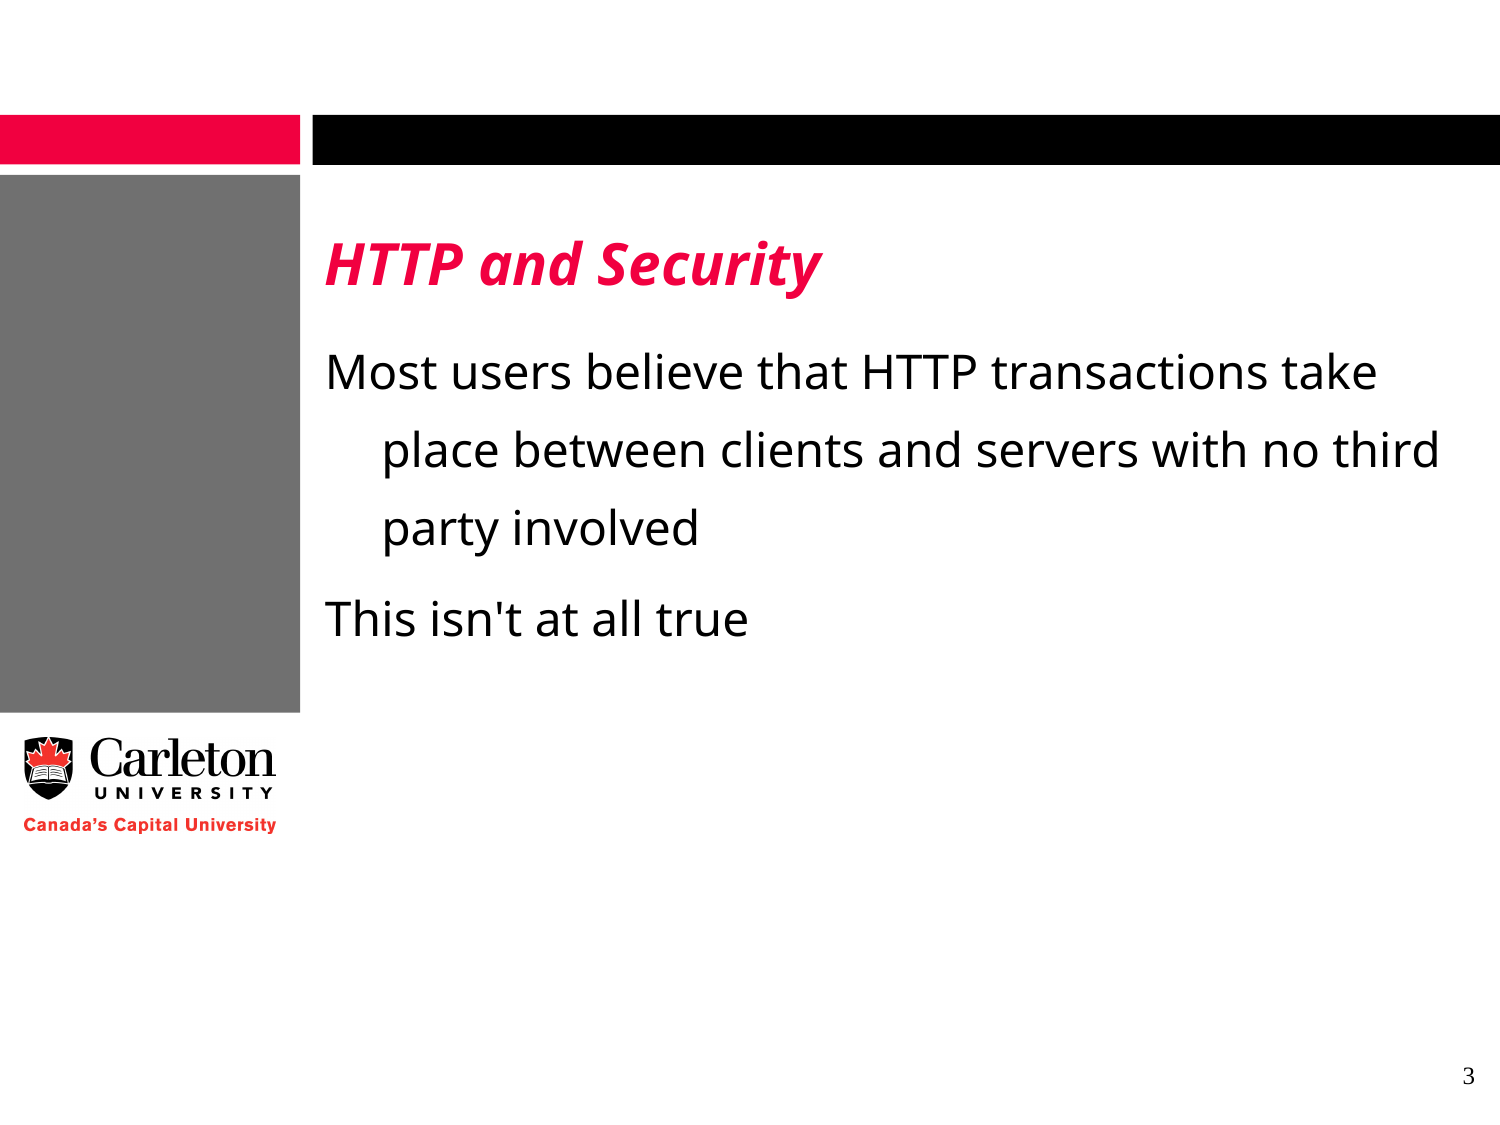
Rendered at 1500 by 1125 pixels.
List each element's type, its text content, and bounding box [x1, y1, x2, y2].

title HTTP and Security [324, 187, 1450, 324]
picture [24, 737, 276, 834]
list Most users believe that HTTP transactions take place between clients and servers with no third party involved This isn't at all true [324, 324, 1450, 1051]
